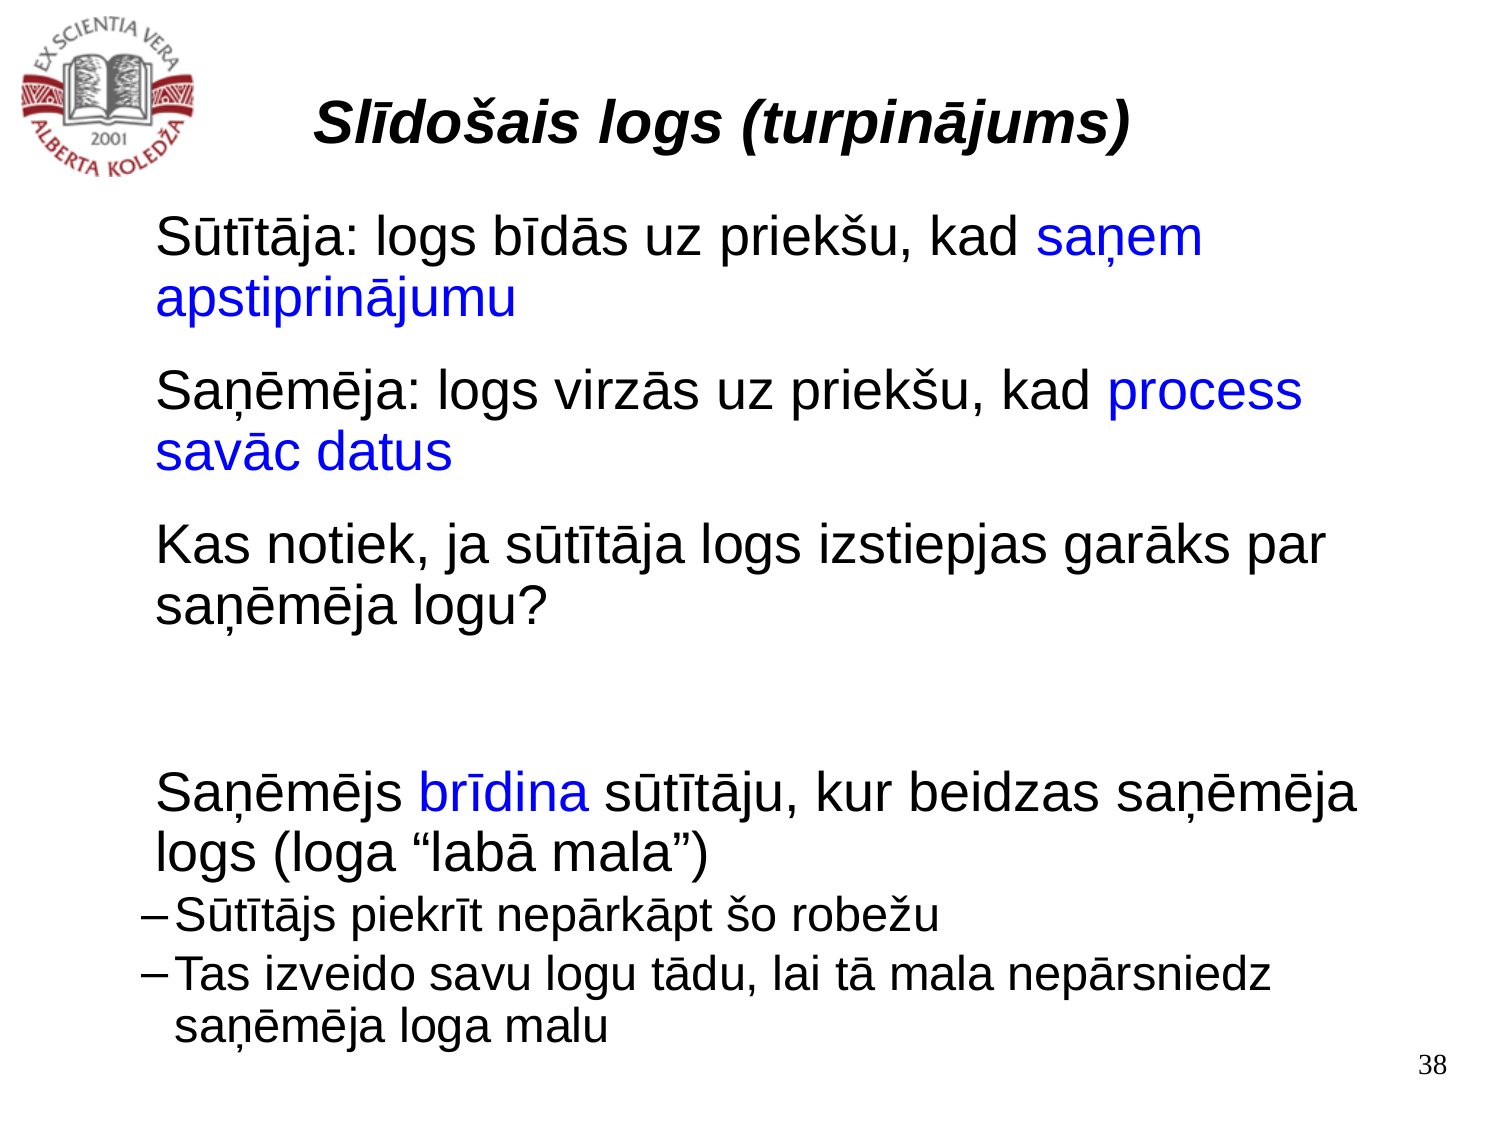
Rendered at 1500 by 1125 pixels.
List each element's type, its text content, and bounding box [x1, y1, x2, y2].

title Slīdošais logs (turpinājums) [50, 62, 1374, 175]
text_box <skaitlis> [1312, 1037, 1463, 1101]
list Sūtītāja: logs bīdās uz priekšu, kad saņem apstiprinājumu Saņēmēja: logs virzās uz priekšu, kad process savāc datus Kas notiek, ja sūtītāja logs izstiepjas garāks par saņēmēja logu? Saņēmējs brīdina sūtītāju, kur beidzas saņēmēja logs (loga “labā mala”) Sūtītājs piekrīt nepārkāpt šo robežu Tas izveido savu logu tādu, lai tā mala nepārsniedz saņēmēja loga malu [75, 199, 1438, 1063]
picture [21, 16, 194, 177]
